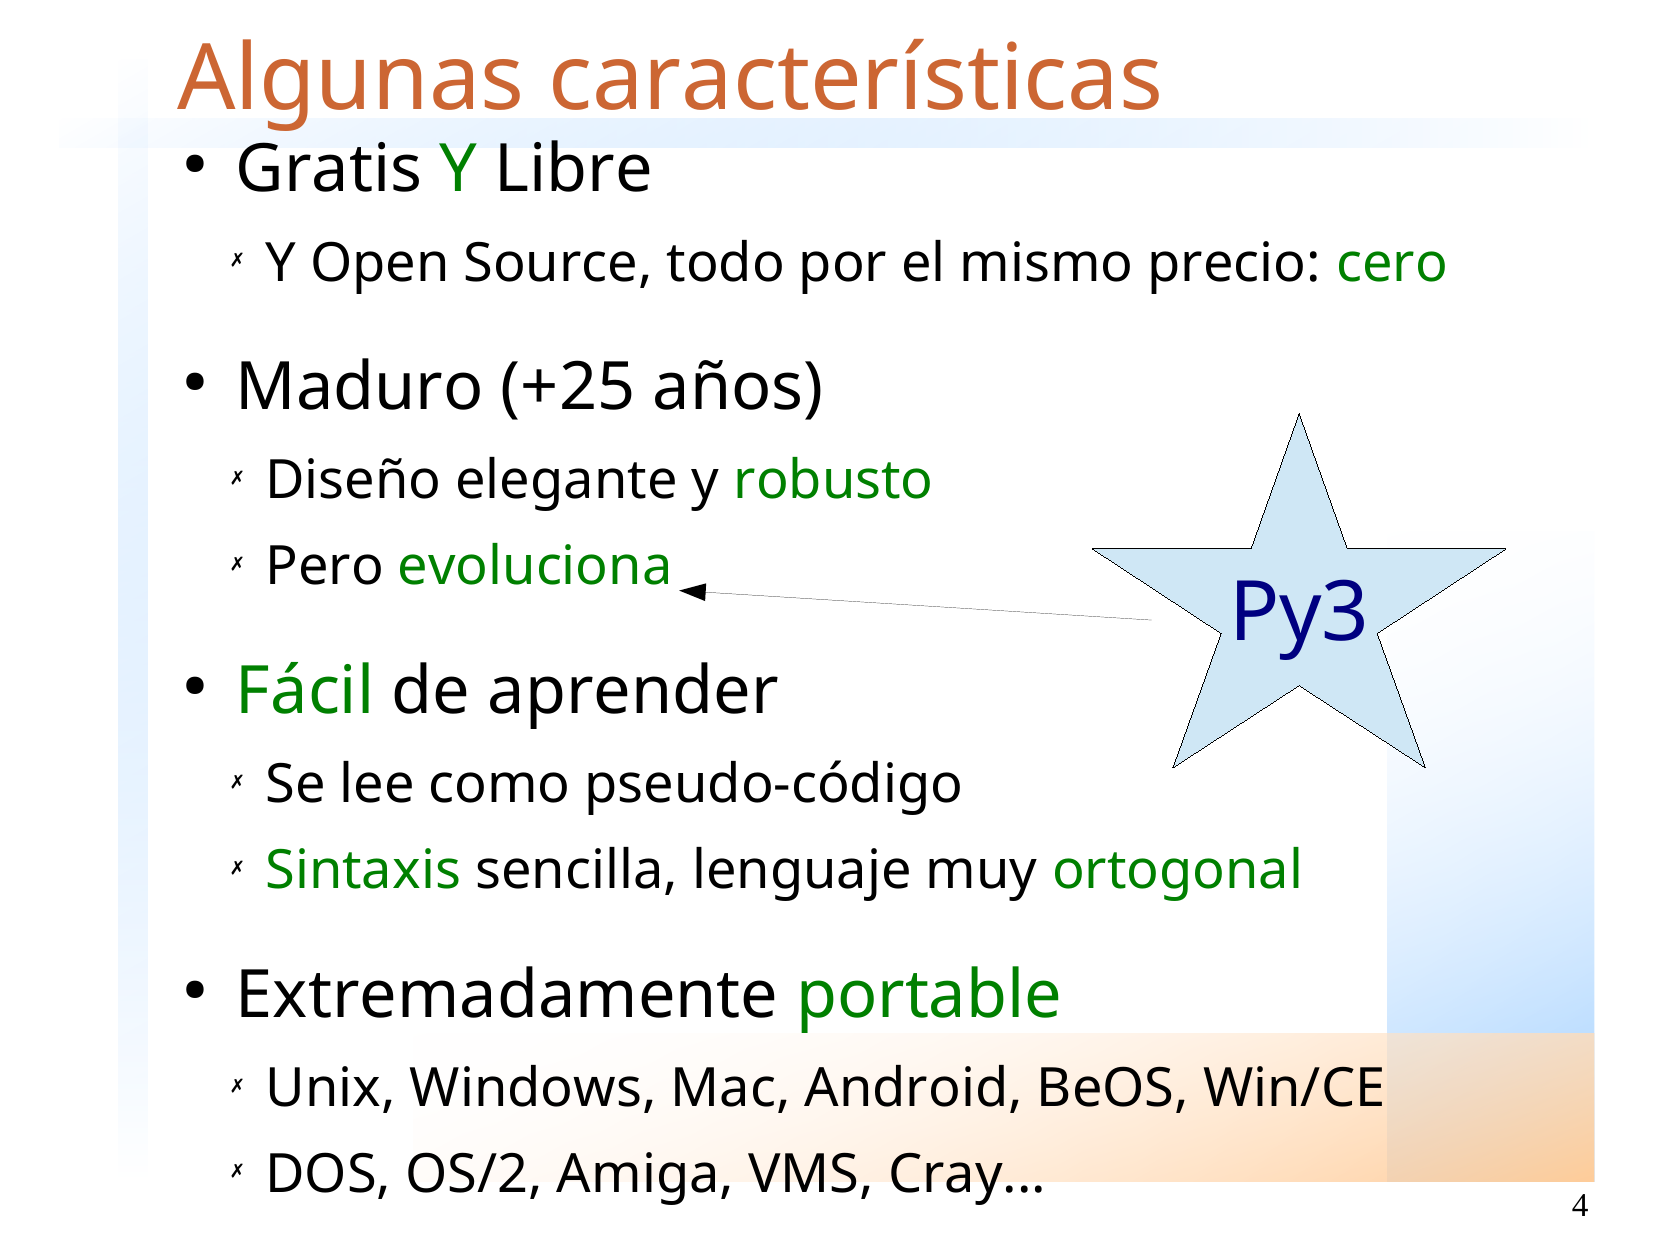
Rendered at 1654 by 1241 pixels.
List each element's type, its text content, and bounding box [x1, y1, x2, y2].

text_box Py3 [1092, 413, 1506, 768]
title Algunas características [177, 0, 1595, 147]
subtitle Gratis Y Libre Y Open Source, todo por el mismo precio: cero Maduro (+25 años) Diseño elegante y robusto Pero evoluciona Fácil de aprender Se lee como pseudo-código Sintaxis sencilla, lenguaje muy ortogonal Extremadamente portable Unix, Windows, Mac, Android, BeOS, Win/CE DOS, OS/2, Amiga, VMS, Cray... [147, 147, 1595, 1182]
